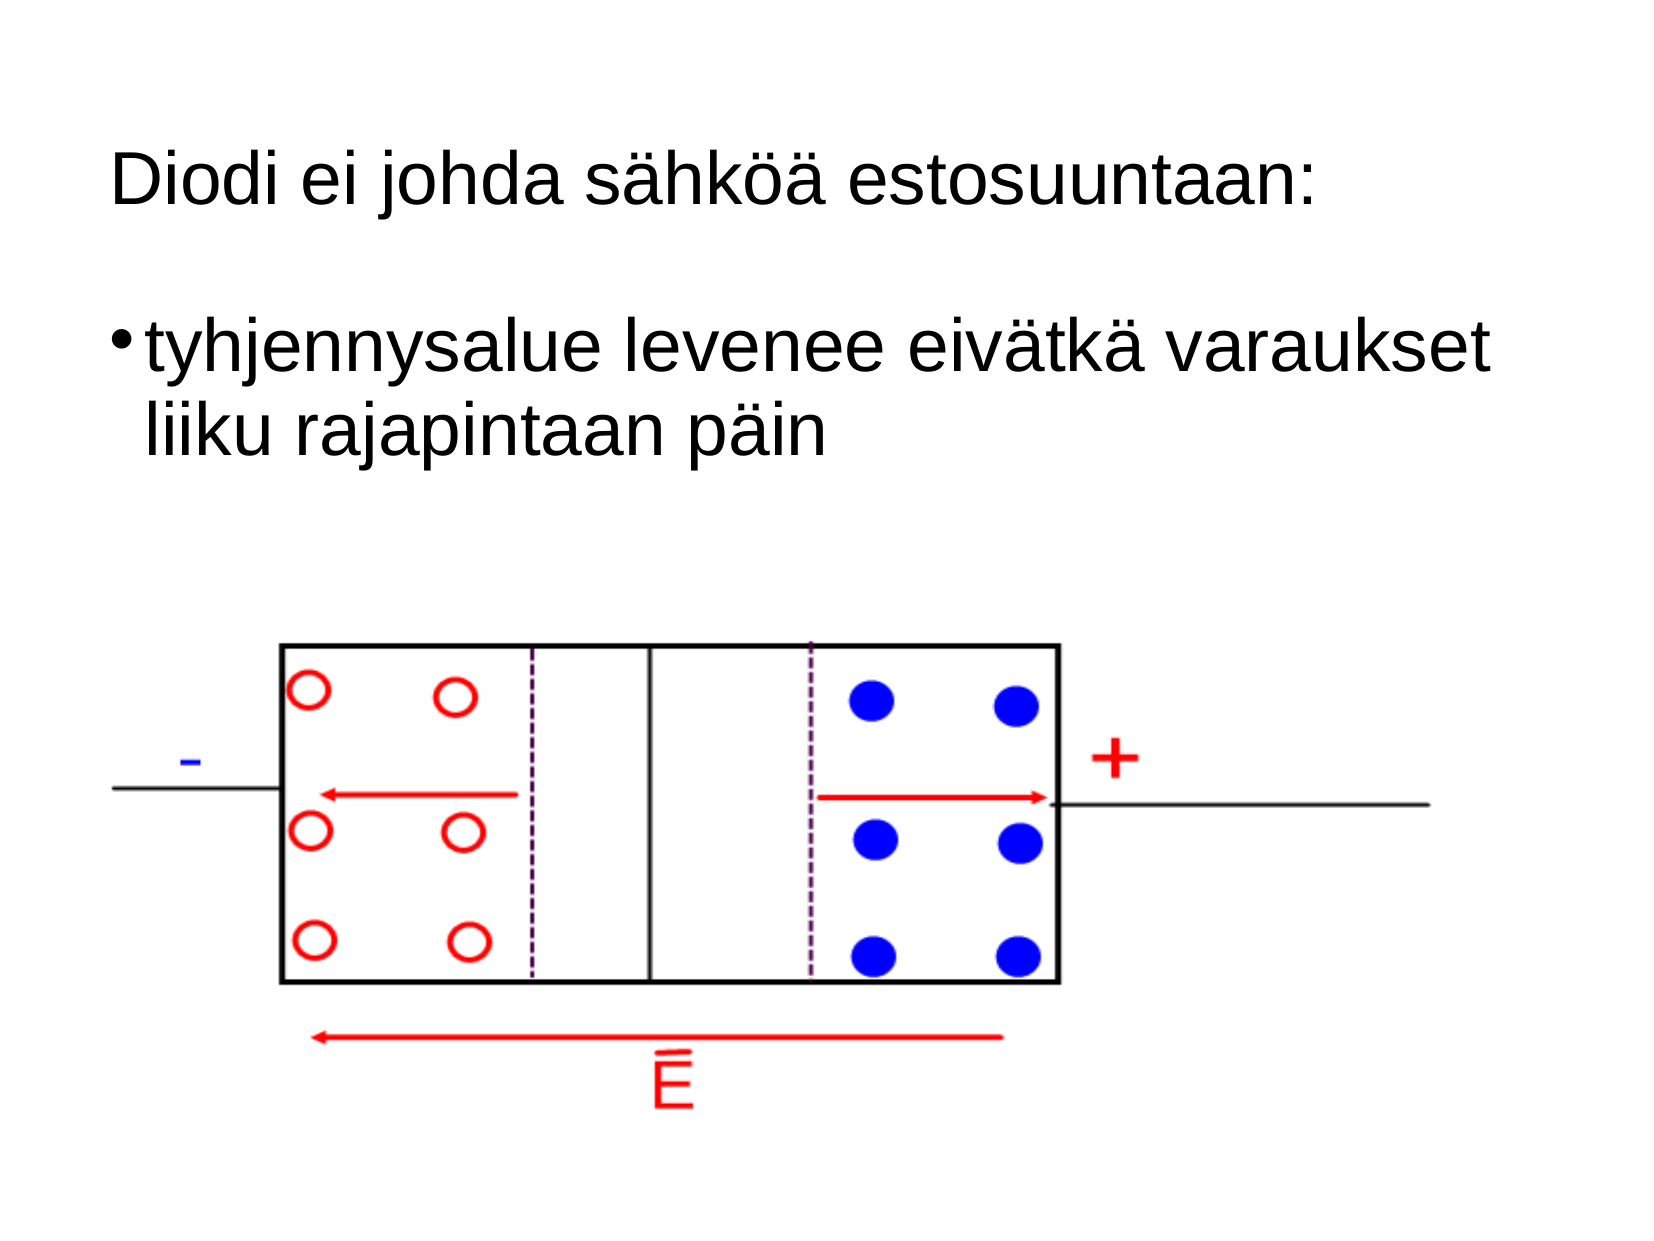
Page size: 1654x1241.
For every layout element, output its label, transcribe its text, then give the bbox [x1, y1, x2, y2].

text_box Diodi ei johda sähköä estosuuntaan: tyhjennysalue levenee eivätkä varaukset liiku rajapintaan päin [94, 129, 1512, 486]
picture [59, 576, 1495, 1158]
